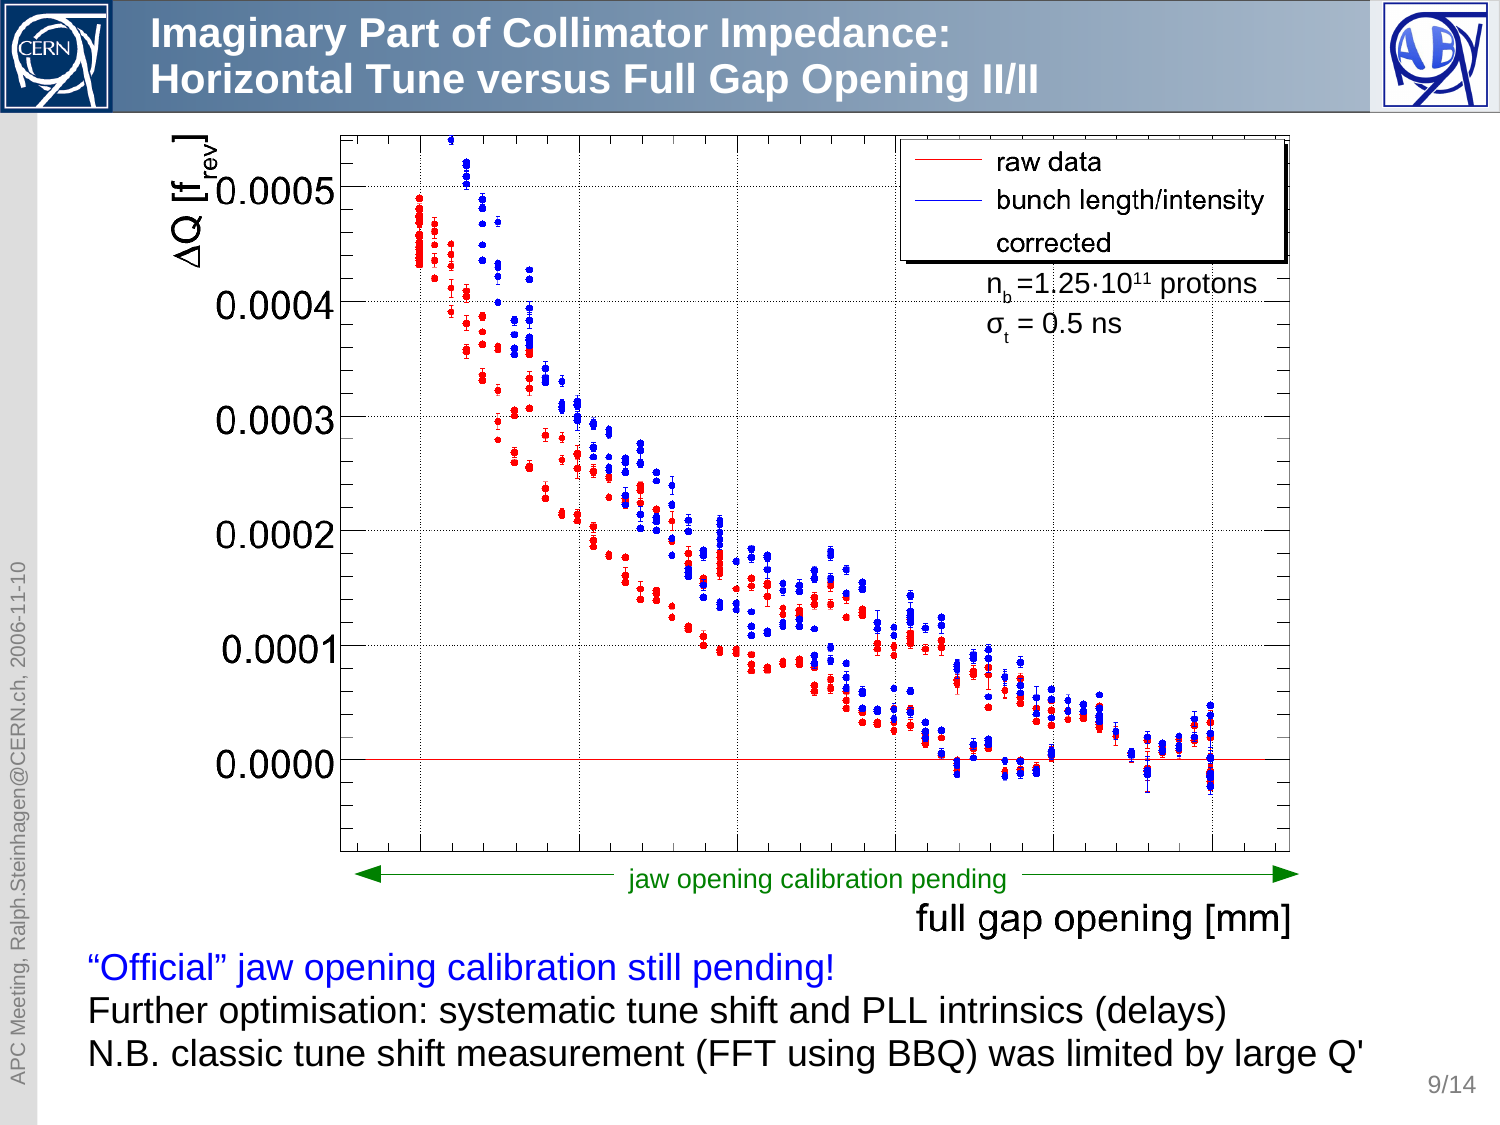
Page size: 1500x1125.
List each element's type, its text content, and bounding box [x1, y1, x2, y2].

list “Official” jaw opening calibration still pending! Further optimisation: systematic tune shift and PLL intrinsics (delays) N.B. classic tune shift measurement (FFT using BBQ) was limited by large Q' [87, 944, 1438, 1093]
picture [0, 0, 113, 113]
picture [1382, 1, 1489, 108]
text_box nb =1.25·1011 protons σt = 0.5 ns [971, 259, 1272, 355]
text_box jaw opening calibration pending [614, 856, 1022, 902]
picture [168, 118, 1312, 944]
title Imaginary Part of Collimator Impedance: Horizontal Tune versus Full Gap Opening II/II [150, 0, 1201, 113]
